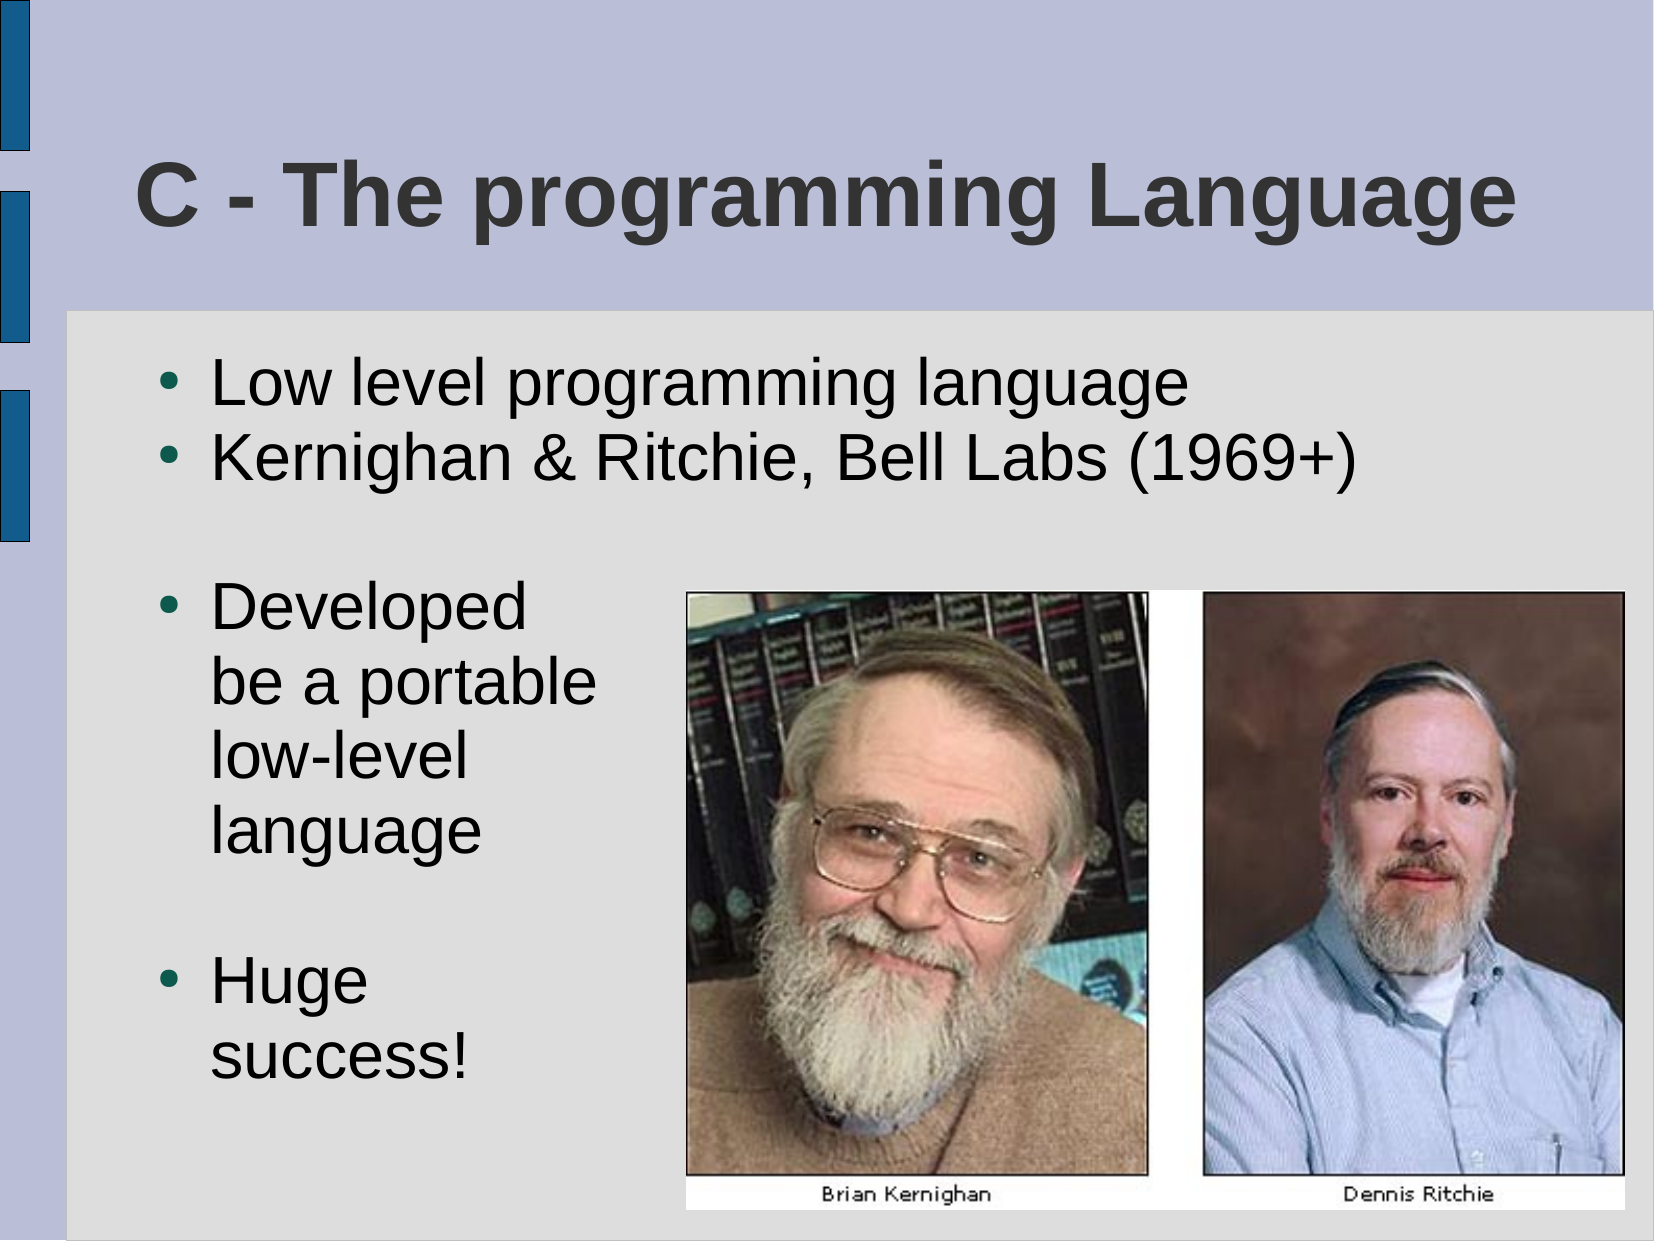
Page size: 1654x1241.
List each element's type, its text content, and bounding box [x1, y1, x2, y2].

picture [686, 590, 1625, 1210]
list Low level programming language Kernighan & Ritchie, Bell Labs (1969+) Developed be a portable low-level language Huge success! [121, 344, 1534, 1127]
title C - The programming Language [121, 91, 1534, 299]
